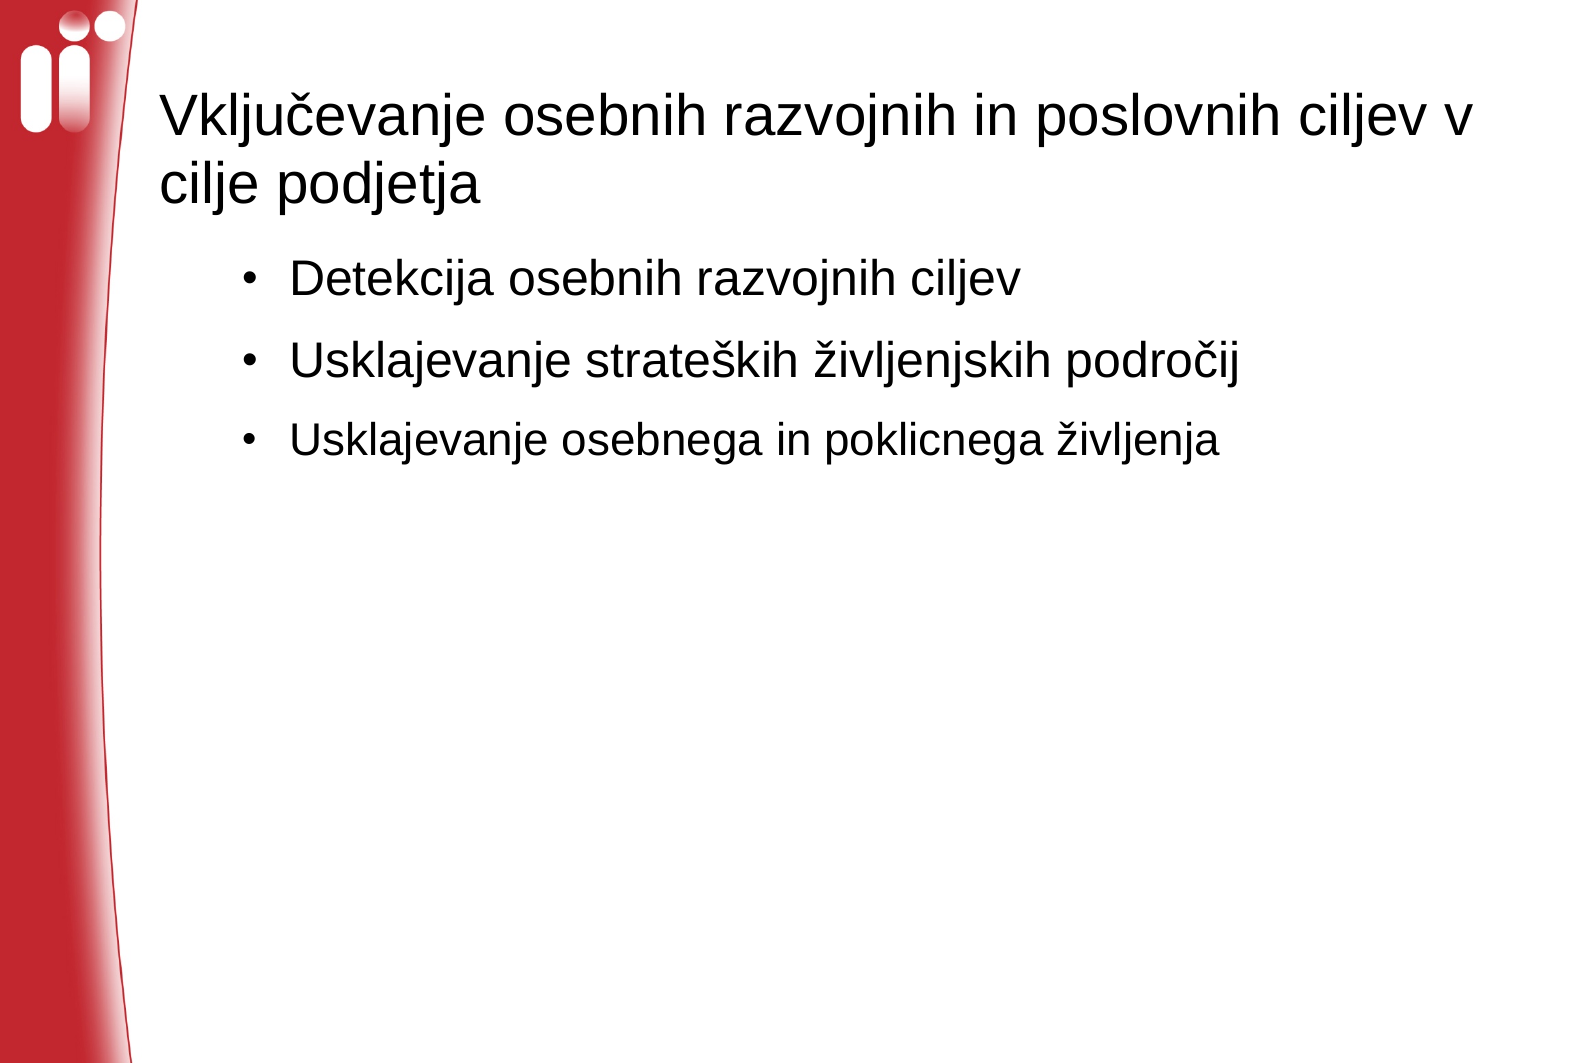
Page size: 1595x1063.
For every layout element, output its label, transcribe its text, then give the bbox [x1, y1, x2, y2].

list Detekcija osebnih razvojnih ciljev Usklajevanje strateških življenjskih področij Usklajevanje osebnega in poklicnega življenja [147, 248, 1515, 1063]
title Vključevanje osebnih razvojnih in poslovnih ciljev v cilje podjetja [159, 48, 1515, 248]
picture [0, 0, 1414, 1063]
